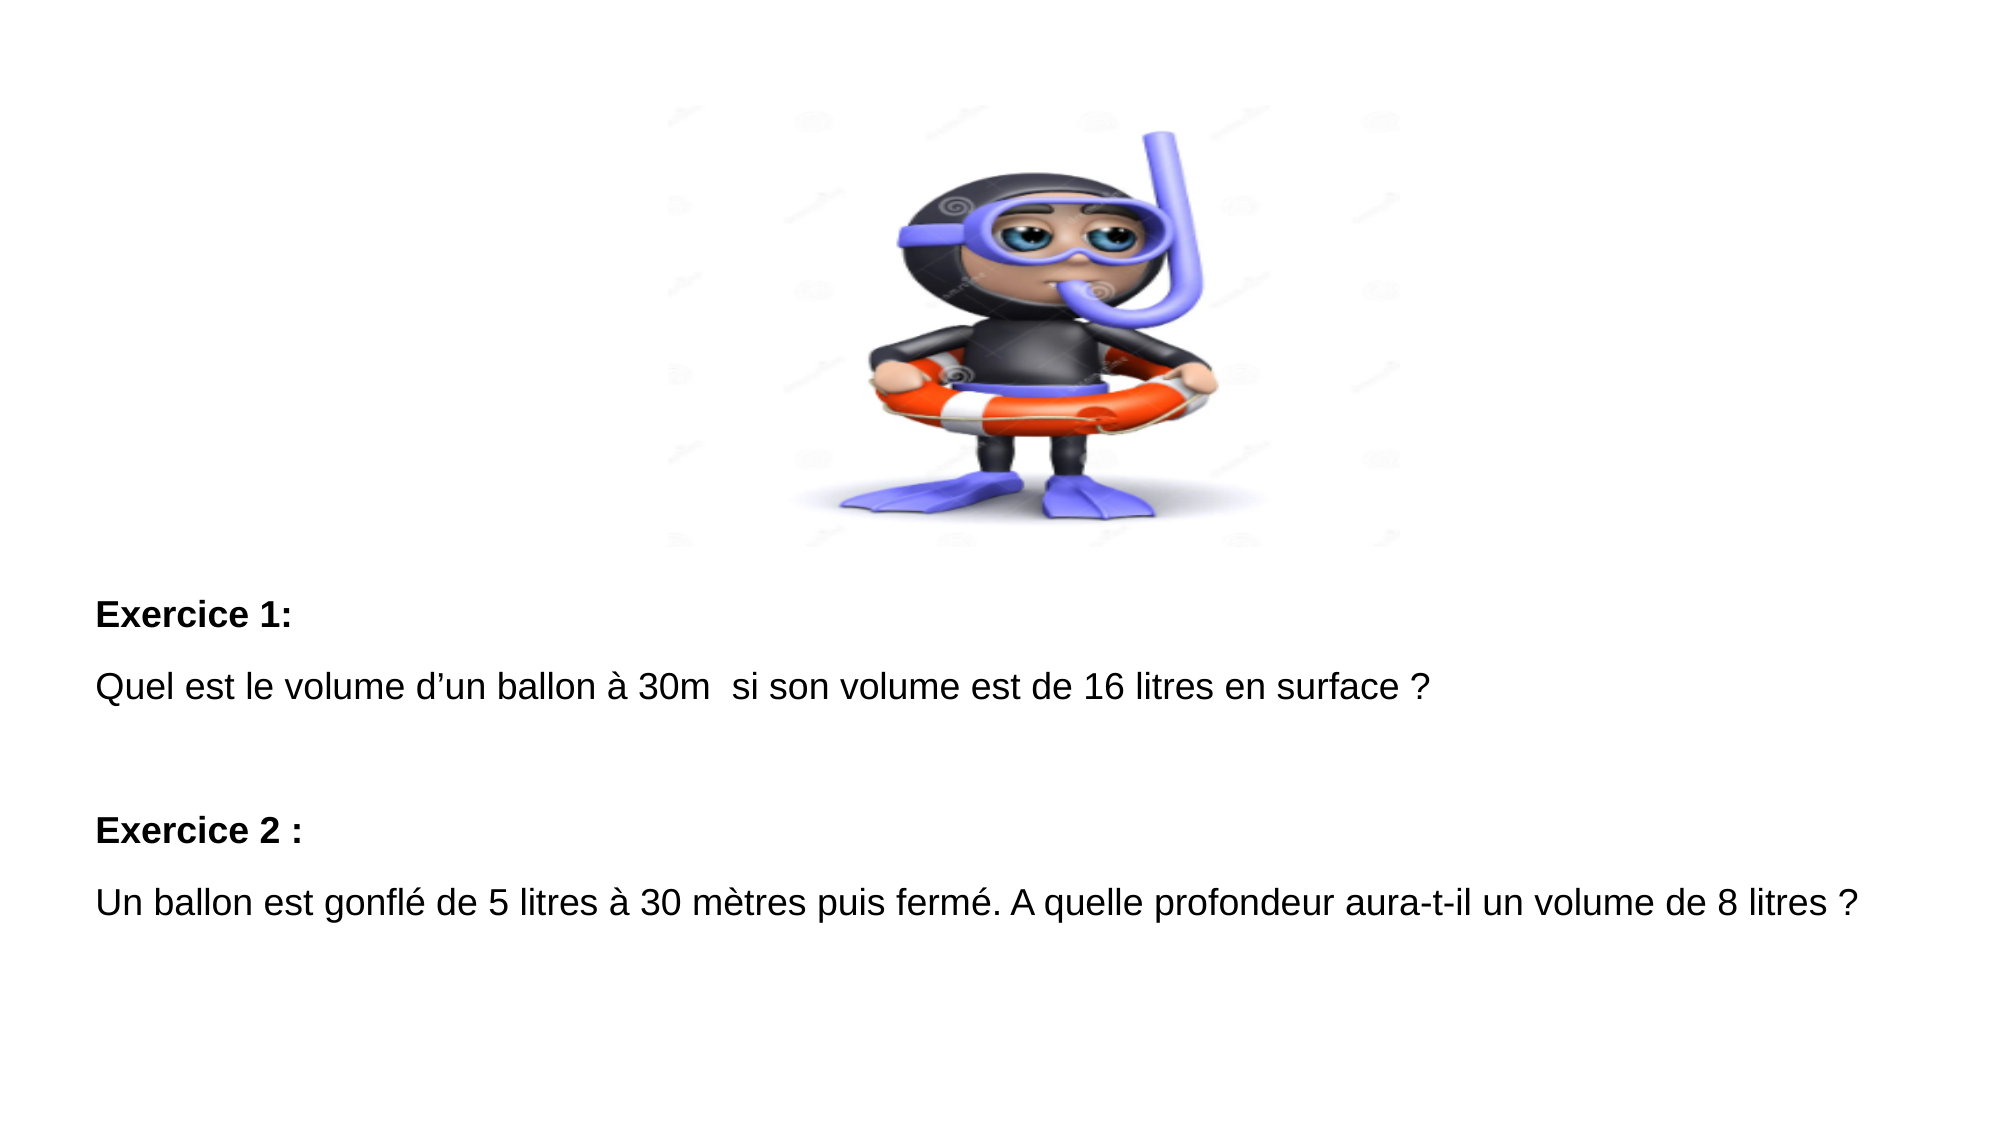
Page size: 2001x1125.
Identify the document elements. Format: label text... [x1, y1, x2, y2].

picture [668, 105, 1400, 547]
text_box Exercice 1: Quel est le volume d’un ballon à 30m si son volume est de 16 litres en surface ? Exercice 2 : Un ballon est gonflé de 5 litres à 30 mètres puis fermé. A quelle profondeur aura-t-il un volume de 8 litres ? [80, 275, 1920, 1039]
